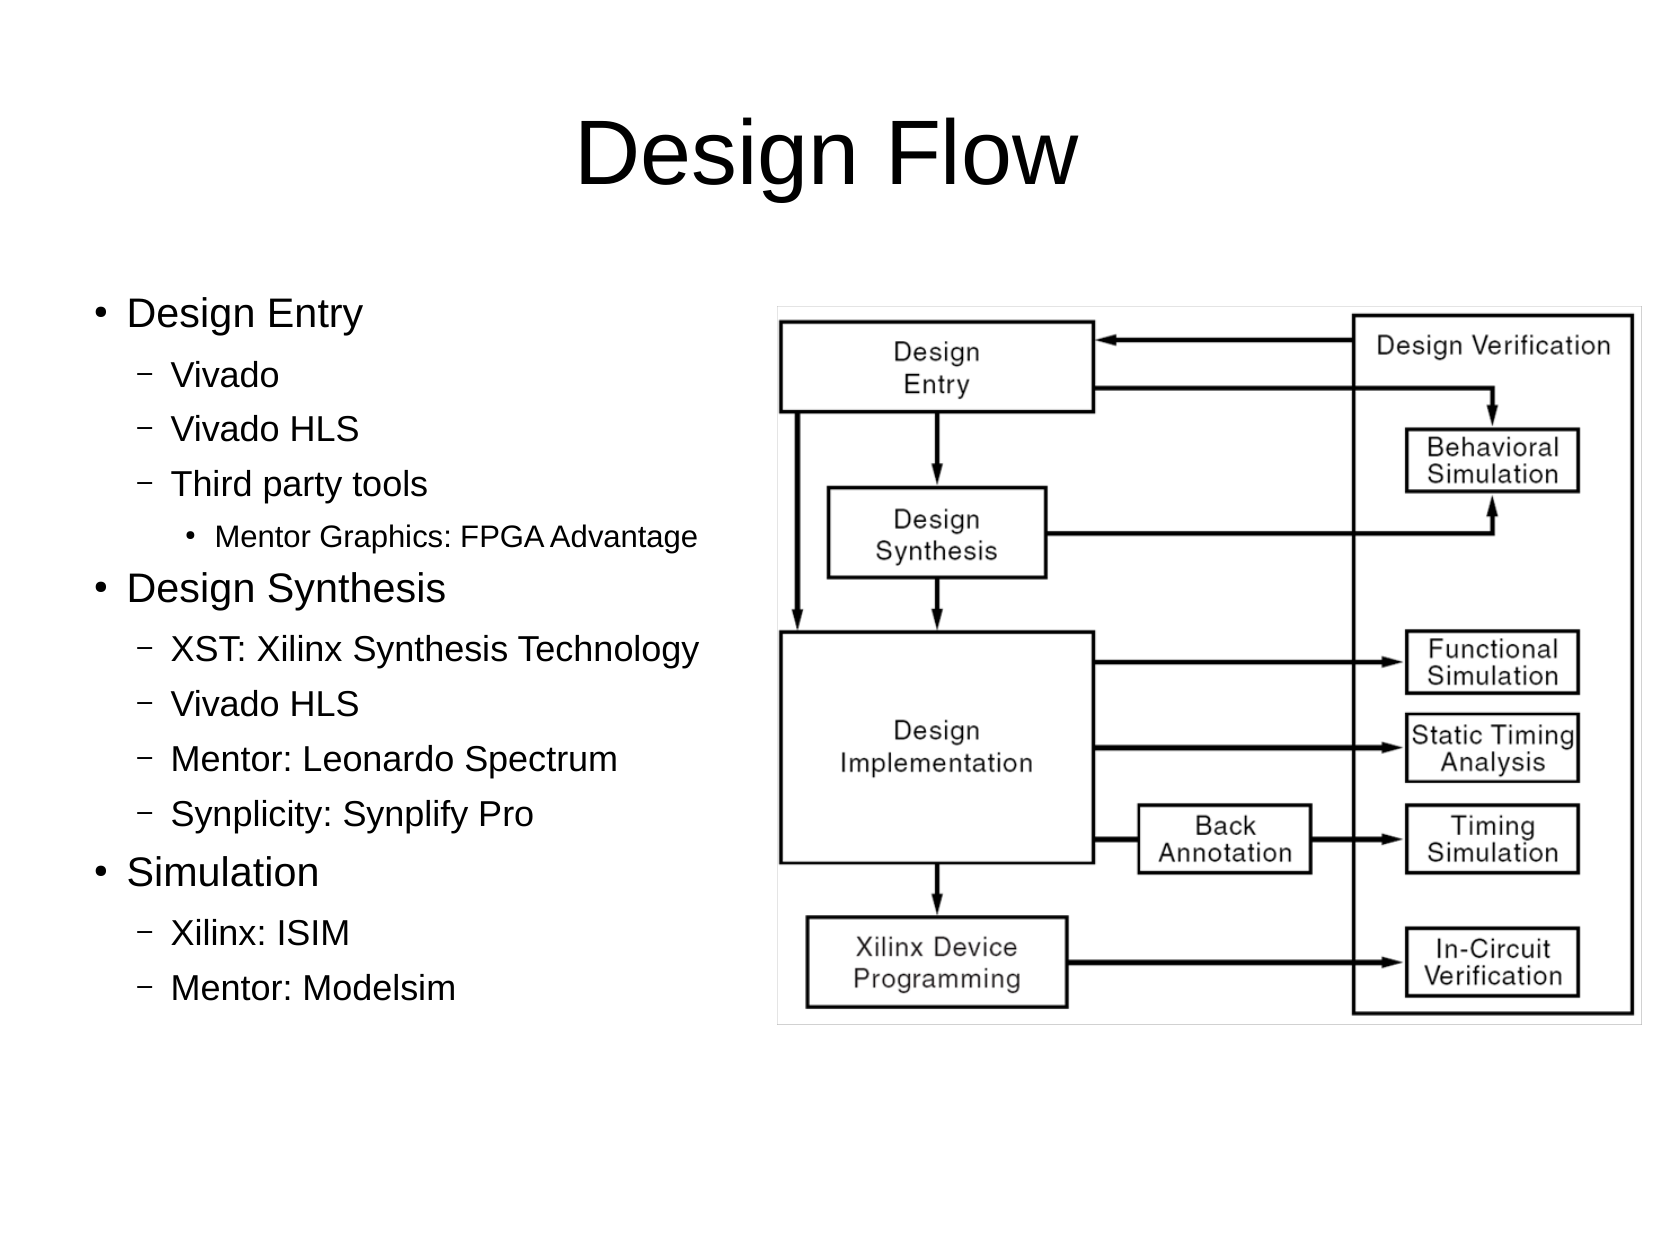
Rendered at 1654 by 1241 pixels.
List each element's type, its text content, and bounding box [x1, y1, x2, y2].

list Design Entry Vivado Vivado HLS Third party tools Mentor Graphics: FPGA Advantage Design Synthesis XST: Xilinx Synthesis Technology Vivado HLS Mentor: Leonardo Spectrum Synplicity: Synplify Pro Simulation Xilinx: ISIM Mentor: Modelsim [82, 290, 809, 1010]
picture [776, 305, 1643, 1026]
title Design Flow [82, 49, 1571, 257]
